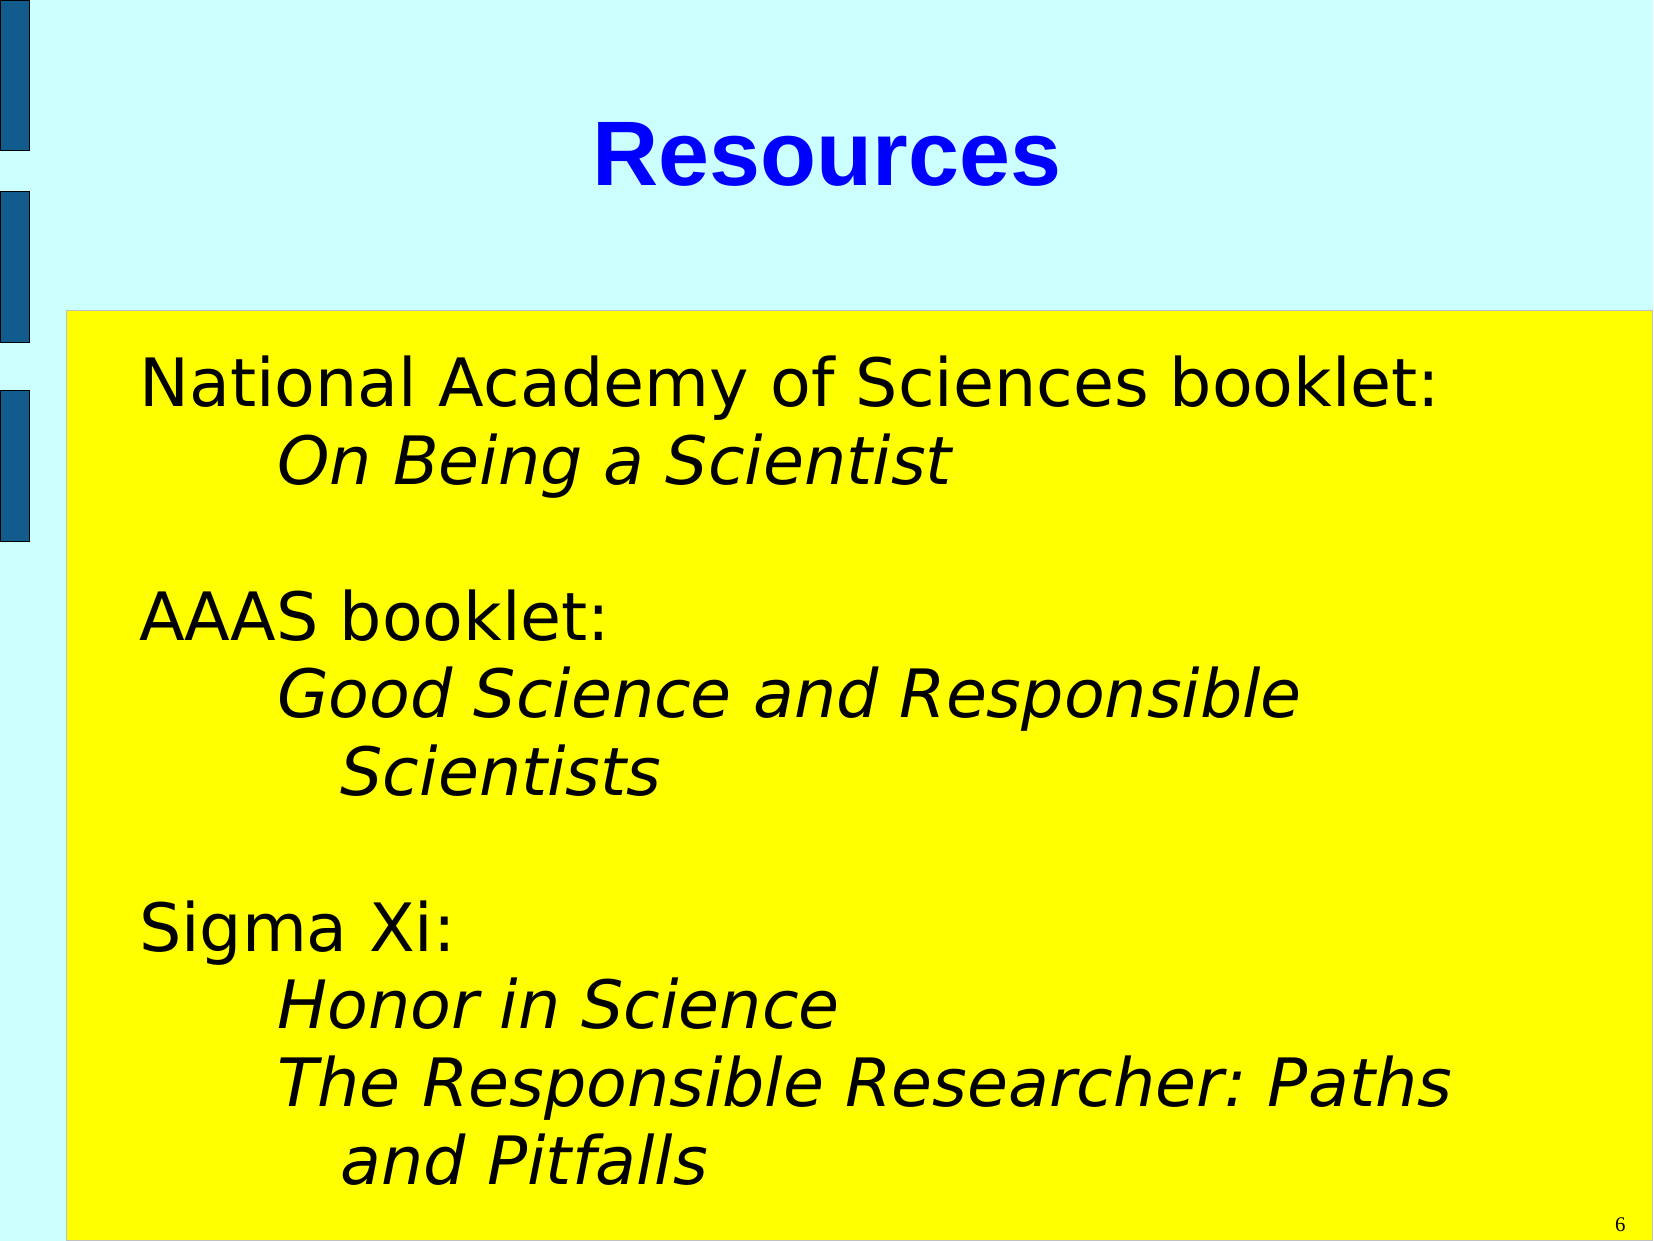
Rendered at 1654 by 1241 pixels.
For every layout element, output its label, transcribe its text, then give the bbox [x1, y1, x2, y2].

list National Academy of Sciences booklet: On Being a Scientist AAAS booklet: Good Science and Responsible Scientists Sigma Xi: Honor in Science The Responsible Researcher: Paths and Pitfalls [121, 344, 1534, 1201]
title Resources [121, 49, 1534, 258]
